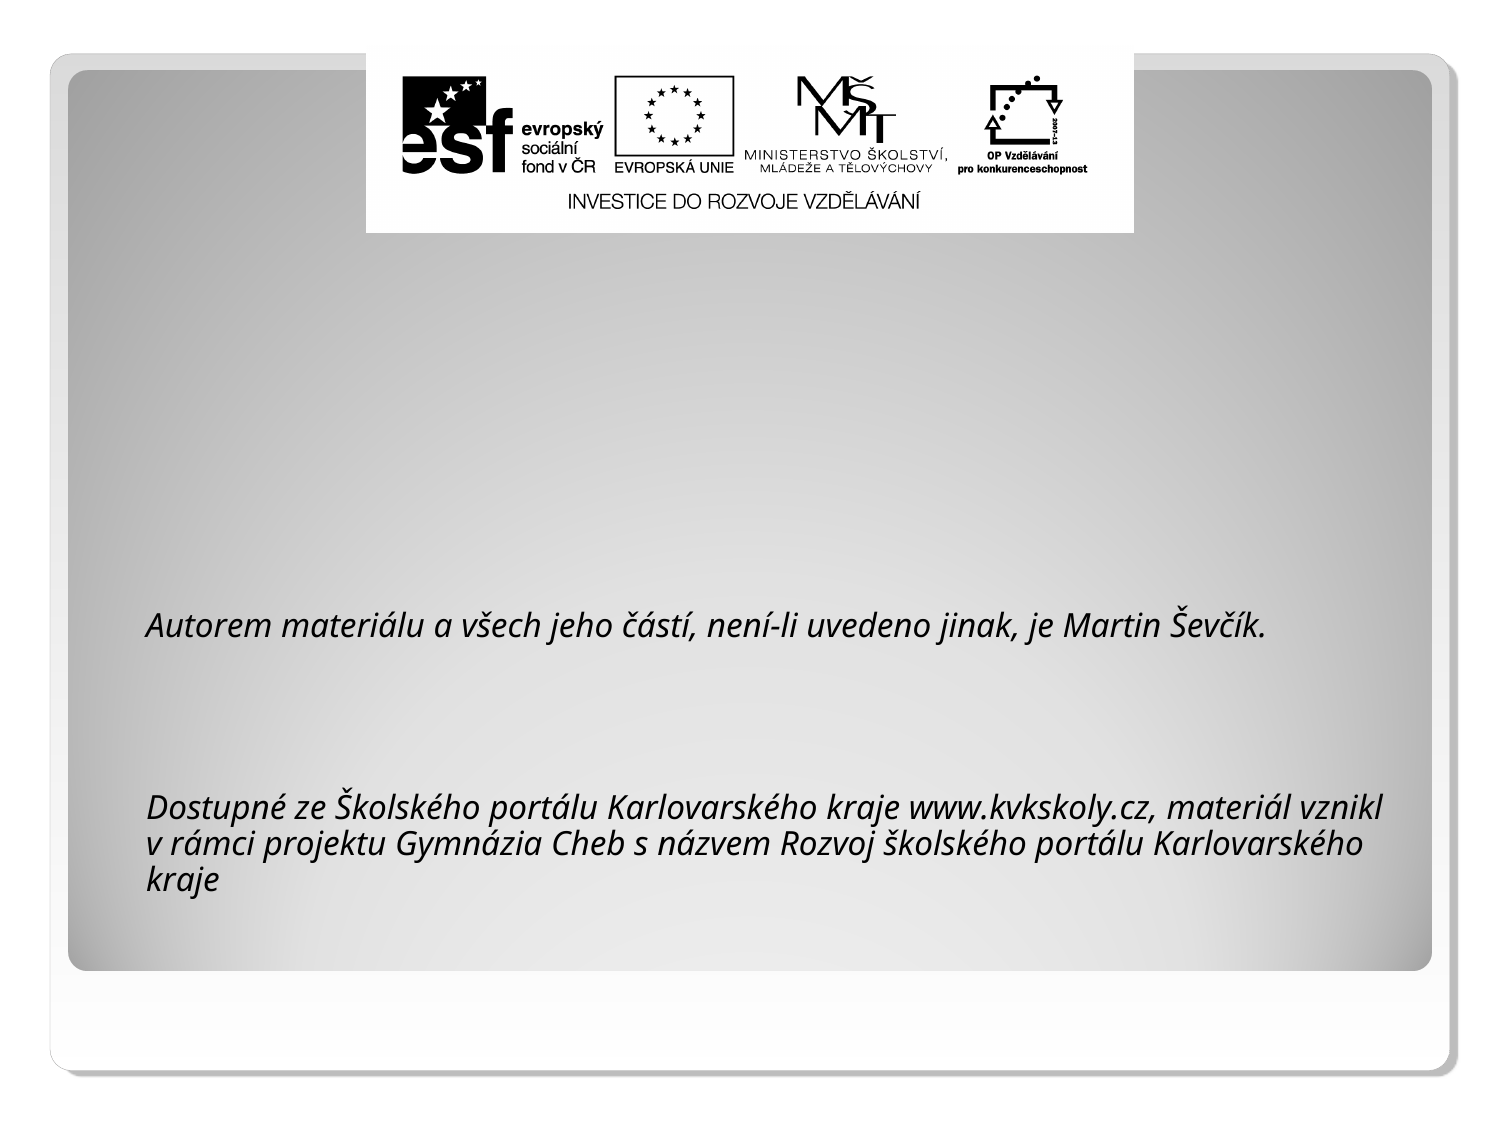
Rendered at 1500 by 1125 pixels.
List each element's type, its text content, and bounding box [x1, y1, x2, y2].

list Autorem materiálu a všech jeho částí, není-li uvedeno jinak, je Martin Ševčík. Dostupné ze Školského portálu Karlovarského kraje www.kvkskoly.cz, materiál vznikl v rámci projektu Gymnázia Cheb s názvem Rozvoj školského portálu Karlovarského kraje [75, 262, 1426, 1006]
picture [67, 45, 1433, 972]
